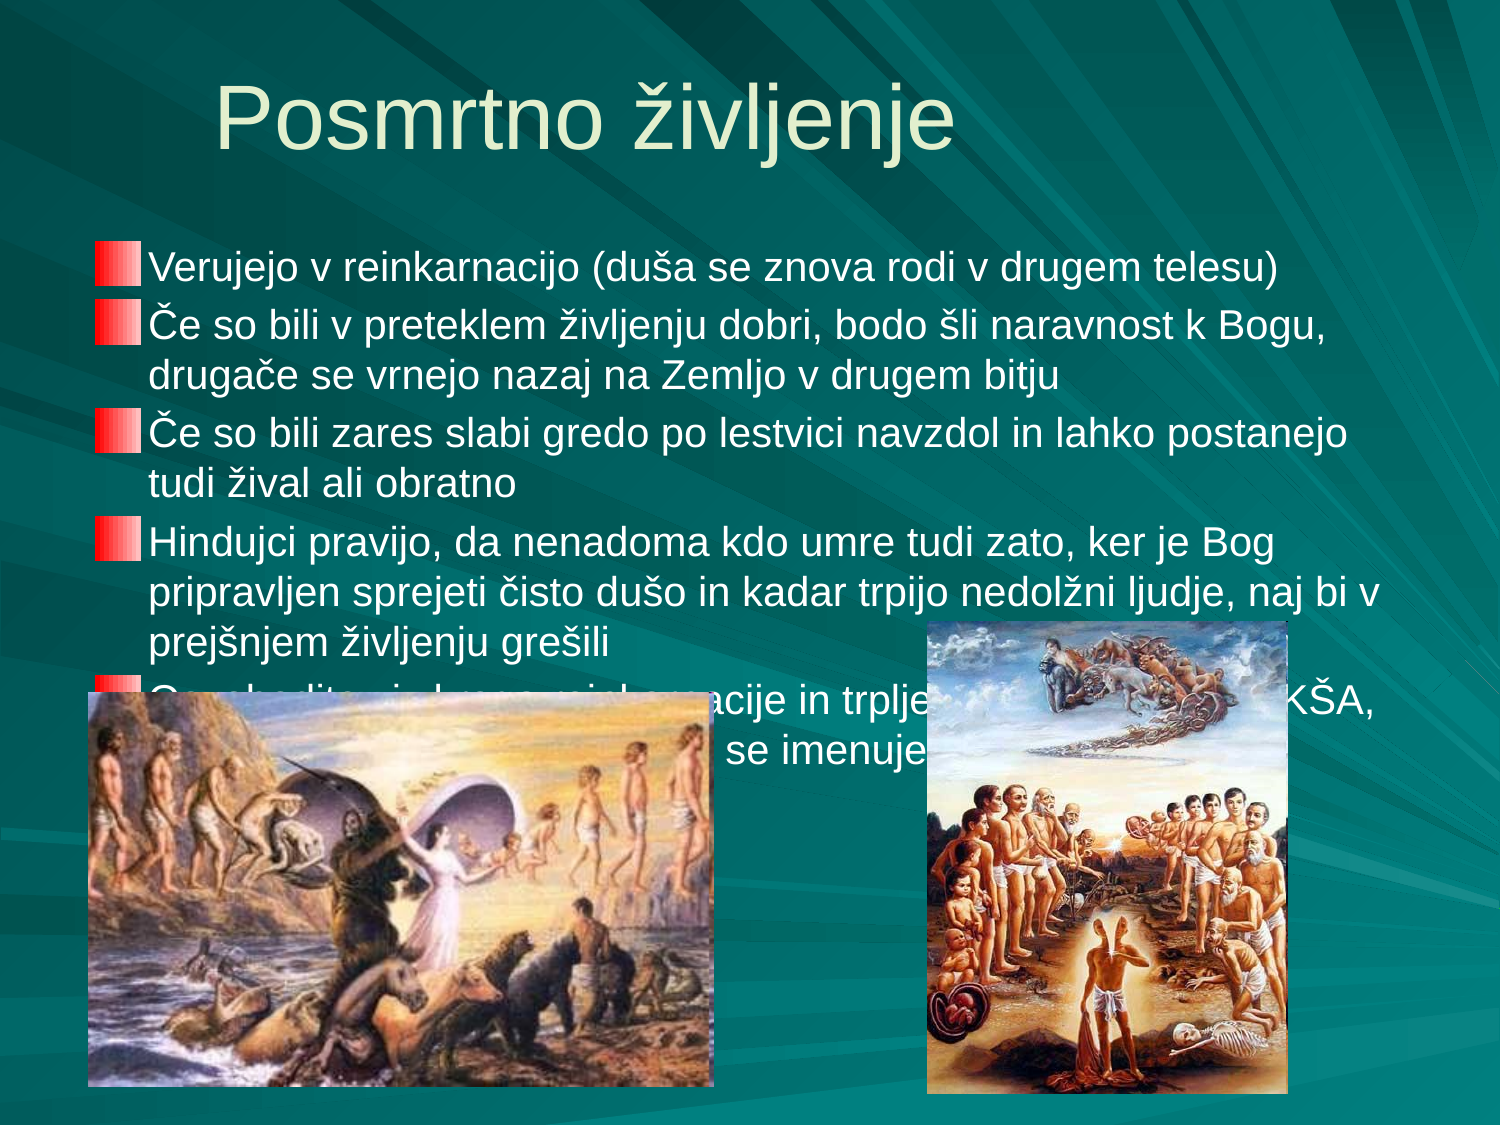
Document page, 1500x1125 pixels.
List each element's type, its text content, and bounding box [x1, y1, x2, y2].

title Posmrtno življenje [0, 19, 1262, 207]
list Verujejo v reinkarnacijo (duša se znova rodi v drugem telesu) Če so bili v preteklem življenju dobri, bodo šli naravnost k Bogu, drugače se vrnejo nazaj na Zemljo v drugem bitju Če so bili zares slabi gredo po lestvici navzdol in lahko postanejo tudi žival ali obratno Hindujci pravijo, da nenadoma kdo umre tudi zato, ker je Bog pripravljen sprejeti čisto dušo in kadar trpijo nedolžni ljudje, naj bi v prejšnjem življenju grešili Osvoboditev iz kroga reinkarnacije in trpljenja se imenuje MOKŠA, tisto, kar ljudi odvrača od tega, se imenuje MAJA [76, 231, 1427, 975]
picture [927, 621, 1288, 1094]
picture [88, 692, 714, 1087]
